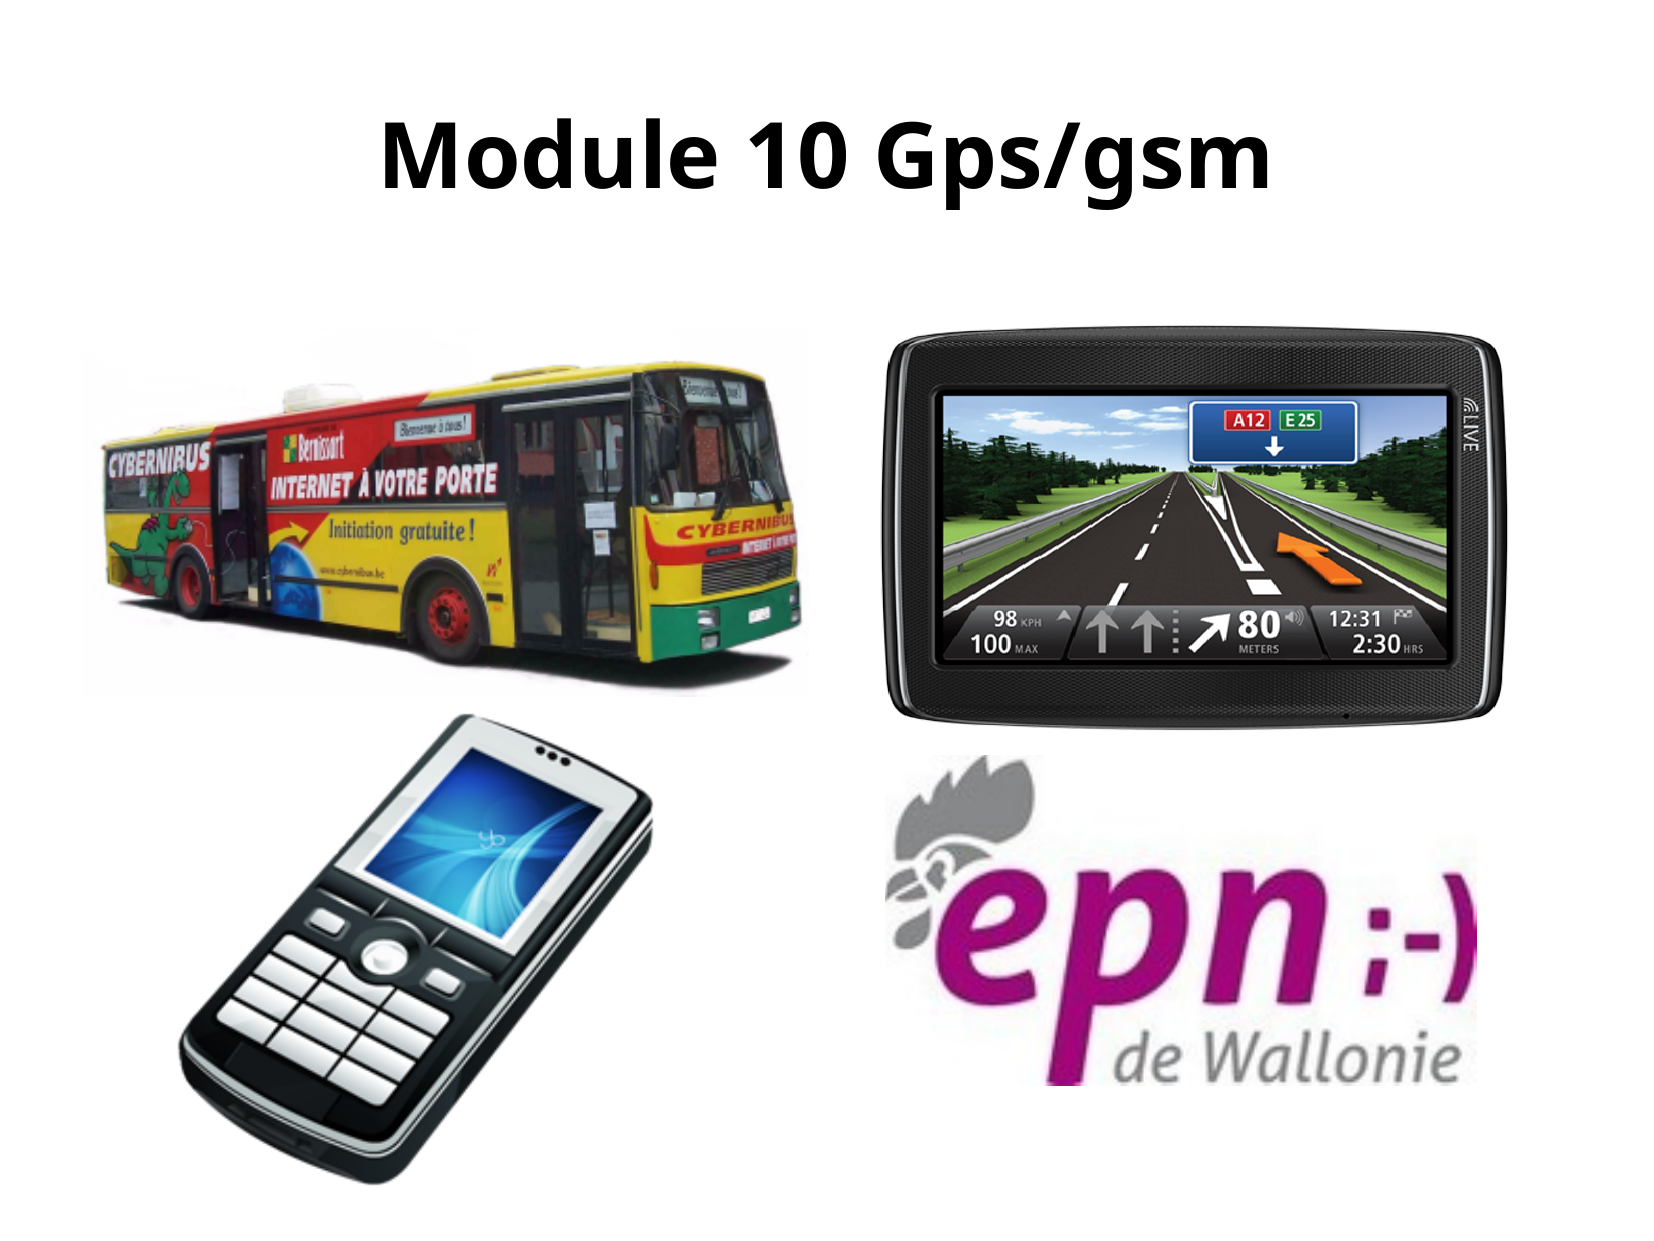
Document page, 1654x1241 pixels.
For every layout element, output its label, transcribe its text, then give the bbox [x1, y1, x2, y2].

picture [873, 236, 1511, 1086]
picture [82, 326, 809, 1217]
text_box Module 10 Gps/gsm [82, 79, 1571, 272]
